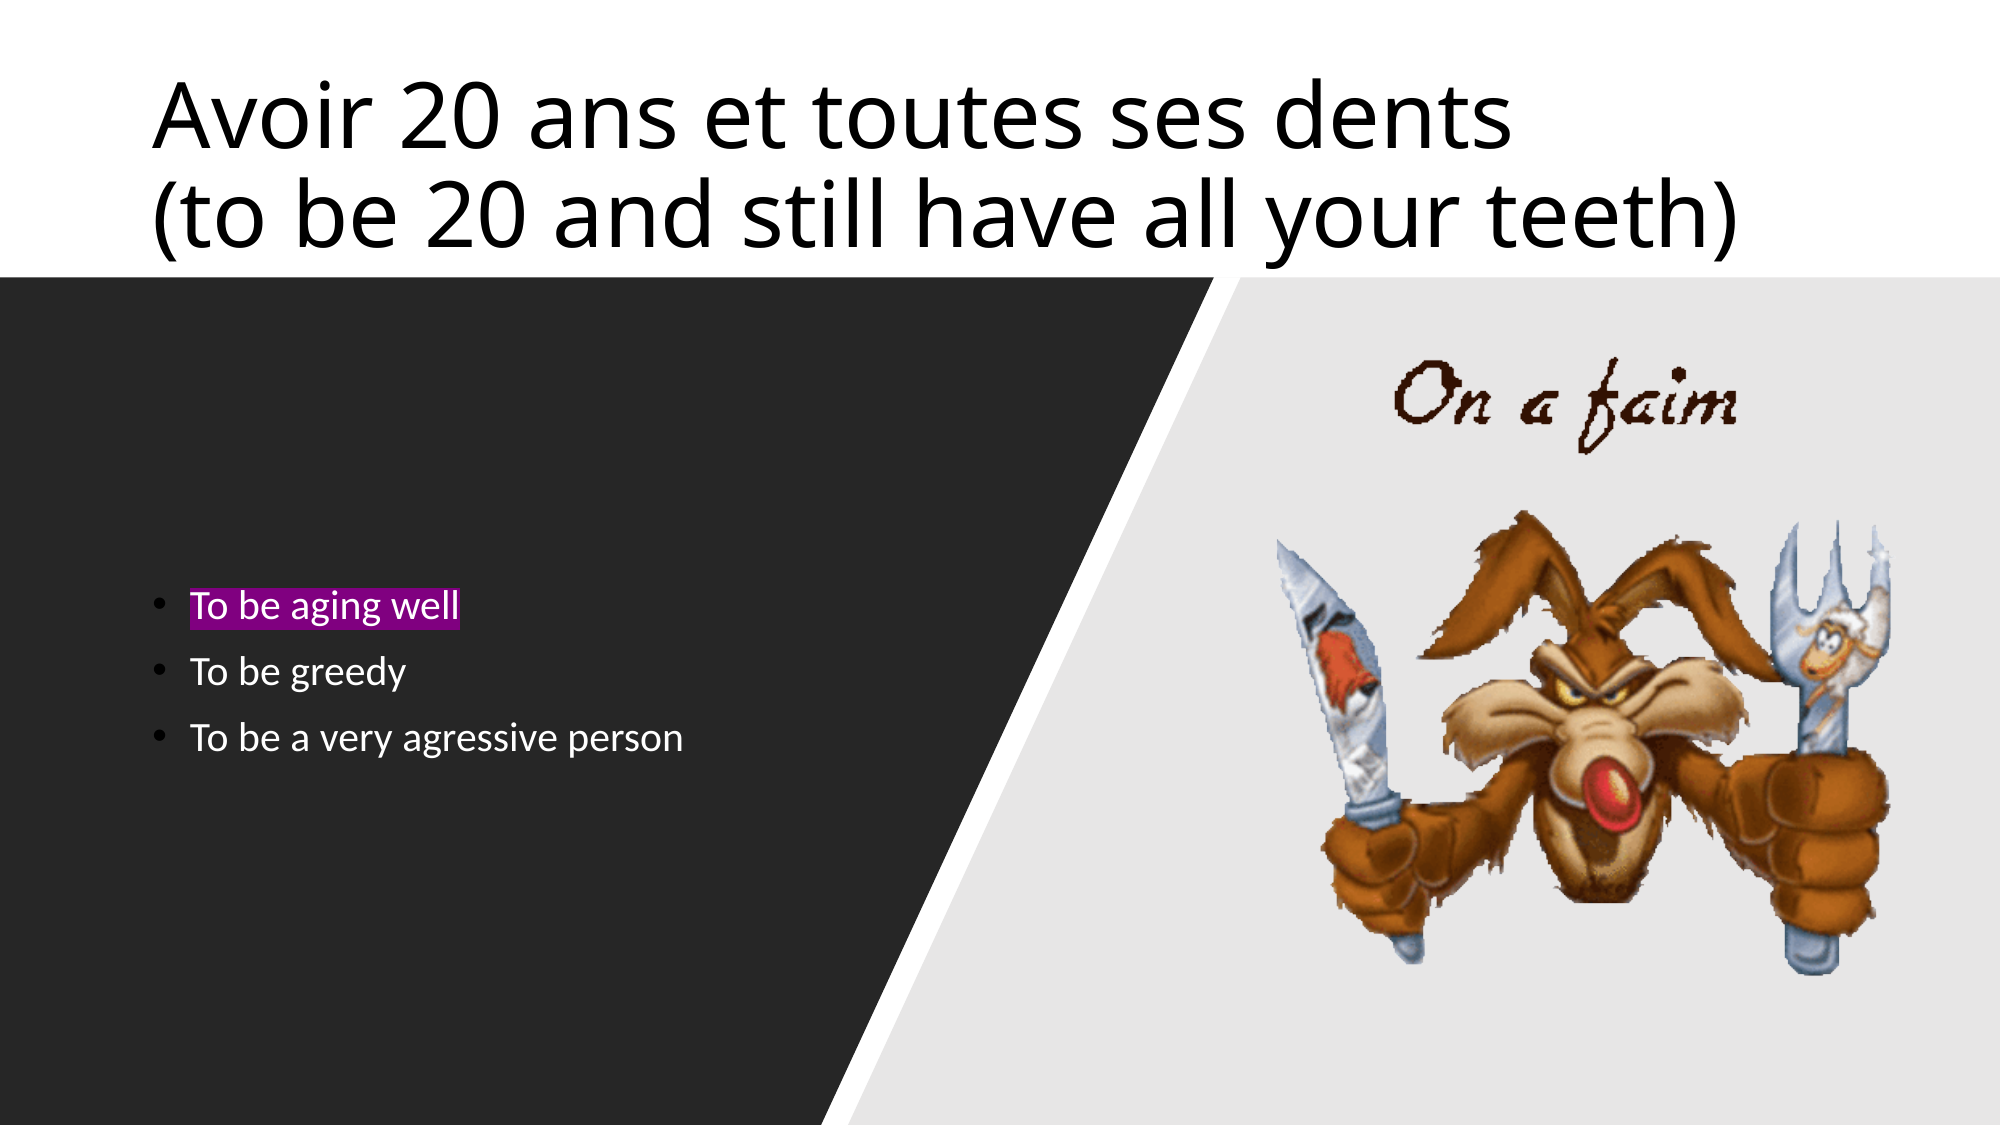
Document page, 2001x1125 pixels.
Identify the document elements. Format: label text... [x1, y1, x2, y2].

text_box [847, 277, 2000, 1125]
text_box [0, 277, 1214, 1125]
title Avoir 20 ans et toutes ses dents (to be 20 and still have all your teeth) [137, 59, 1863, 278]
list To be aging well To be greedy To be a very agressive person [137, 330, 846, 1014]
picture [1240, 349, 1946, 994]
